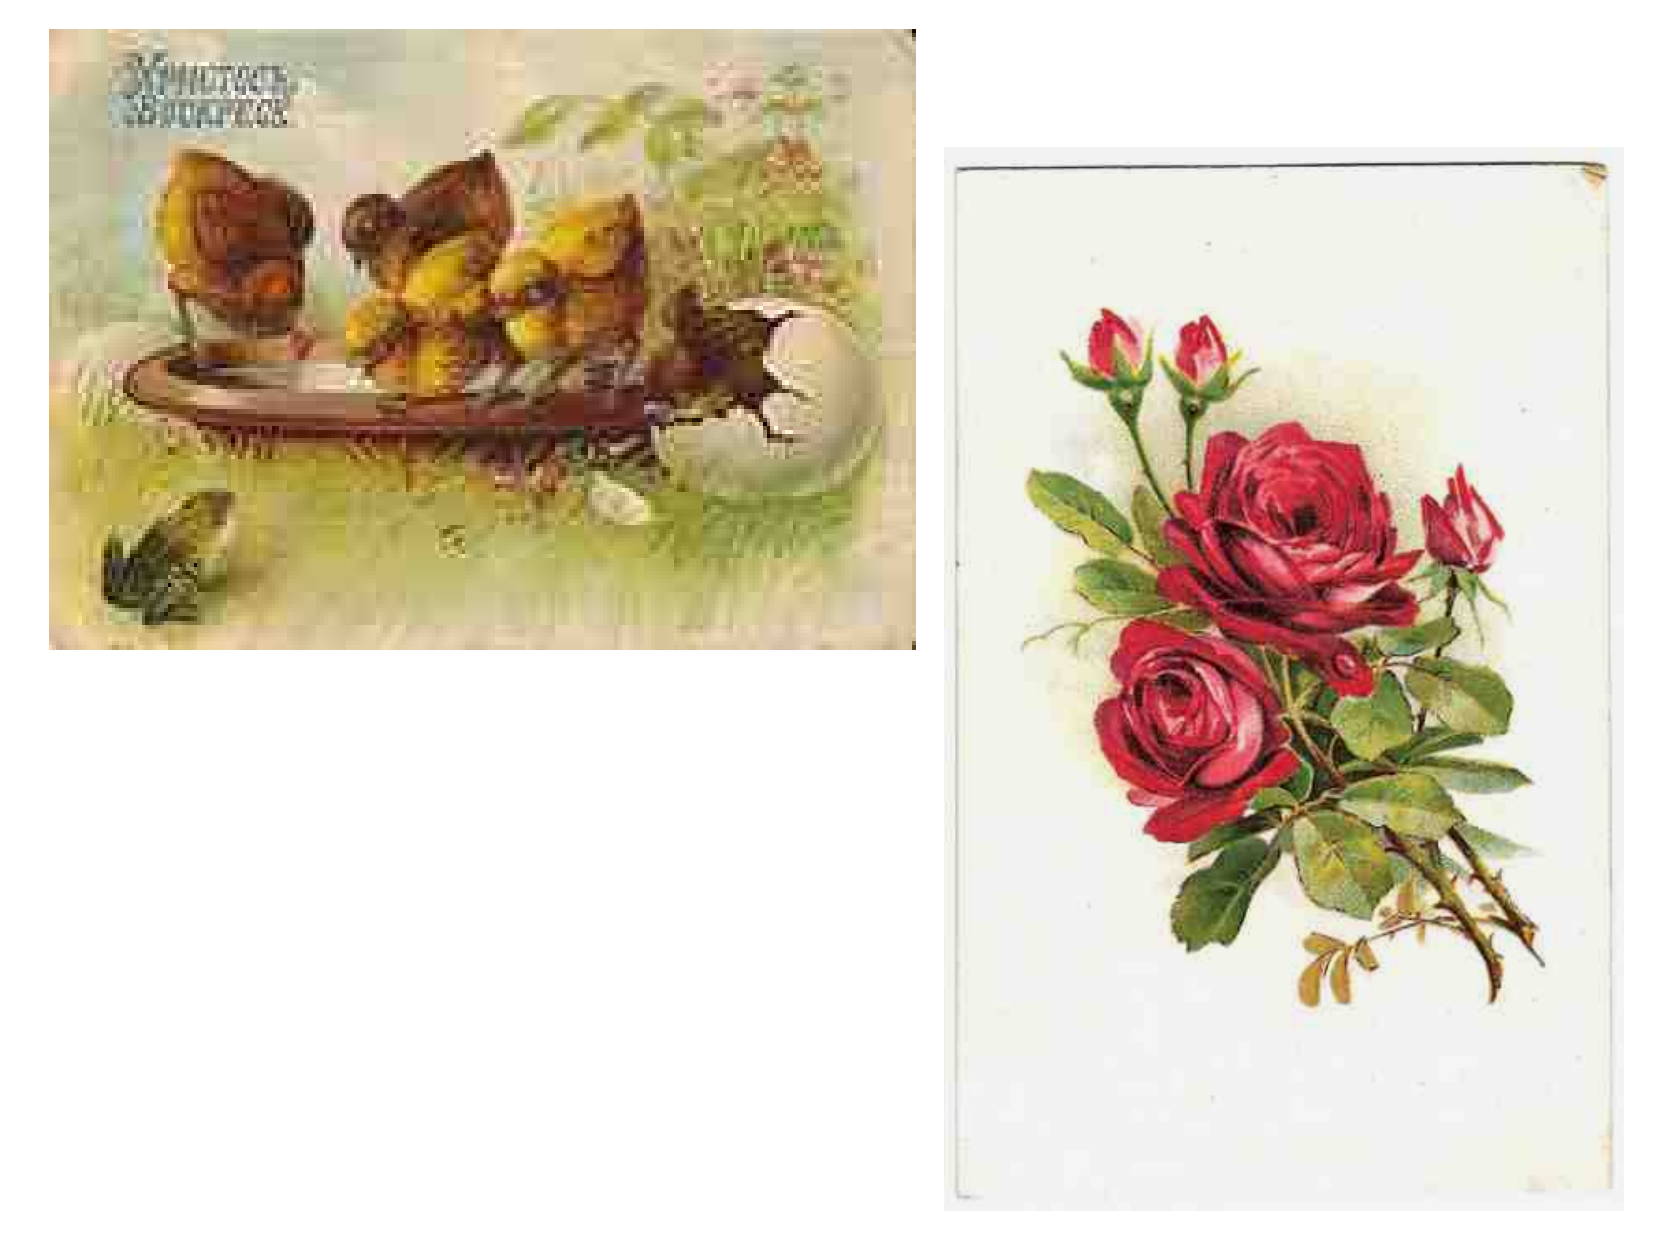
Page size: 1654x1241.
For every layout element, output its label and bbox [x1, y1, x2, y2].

picture [944, 147, 1624, 1211]
picture [49, 29, 916, 650]
